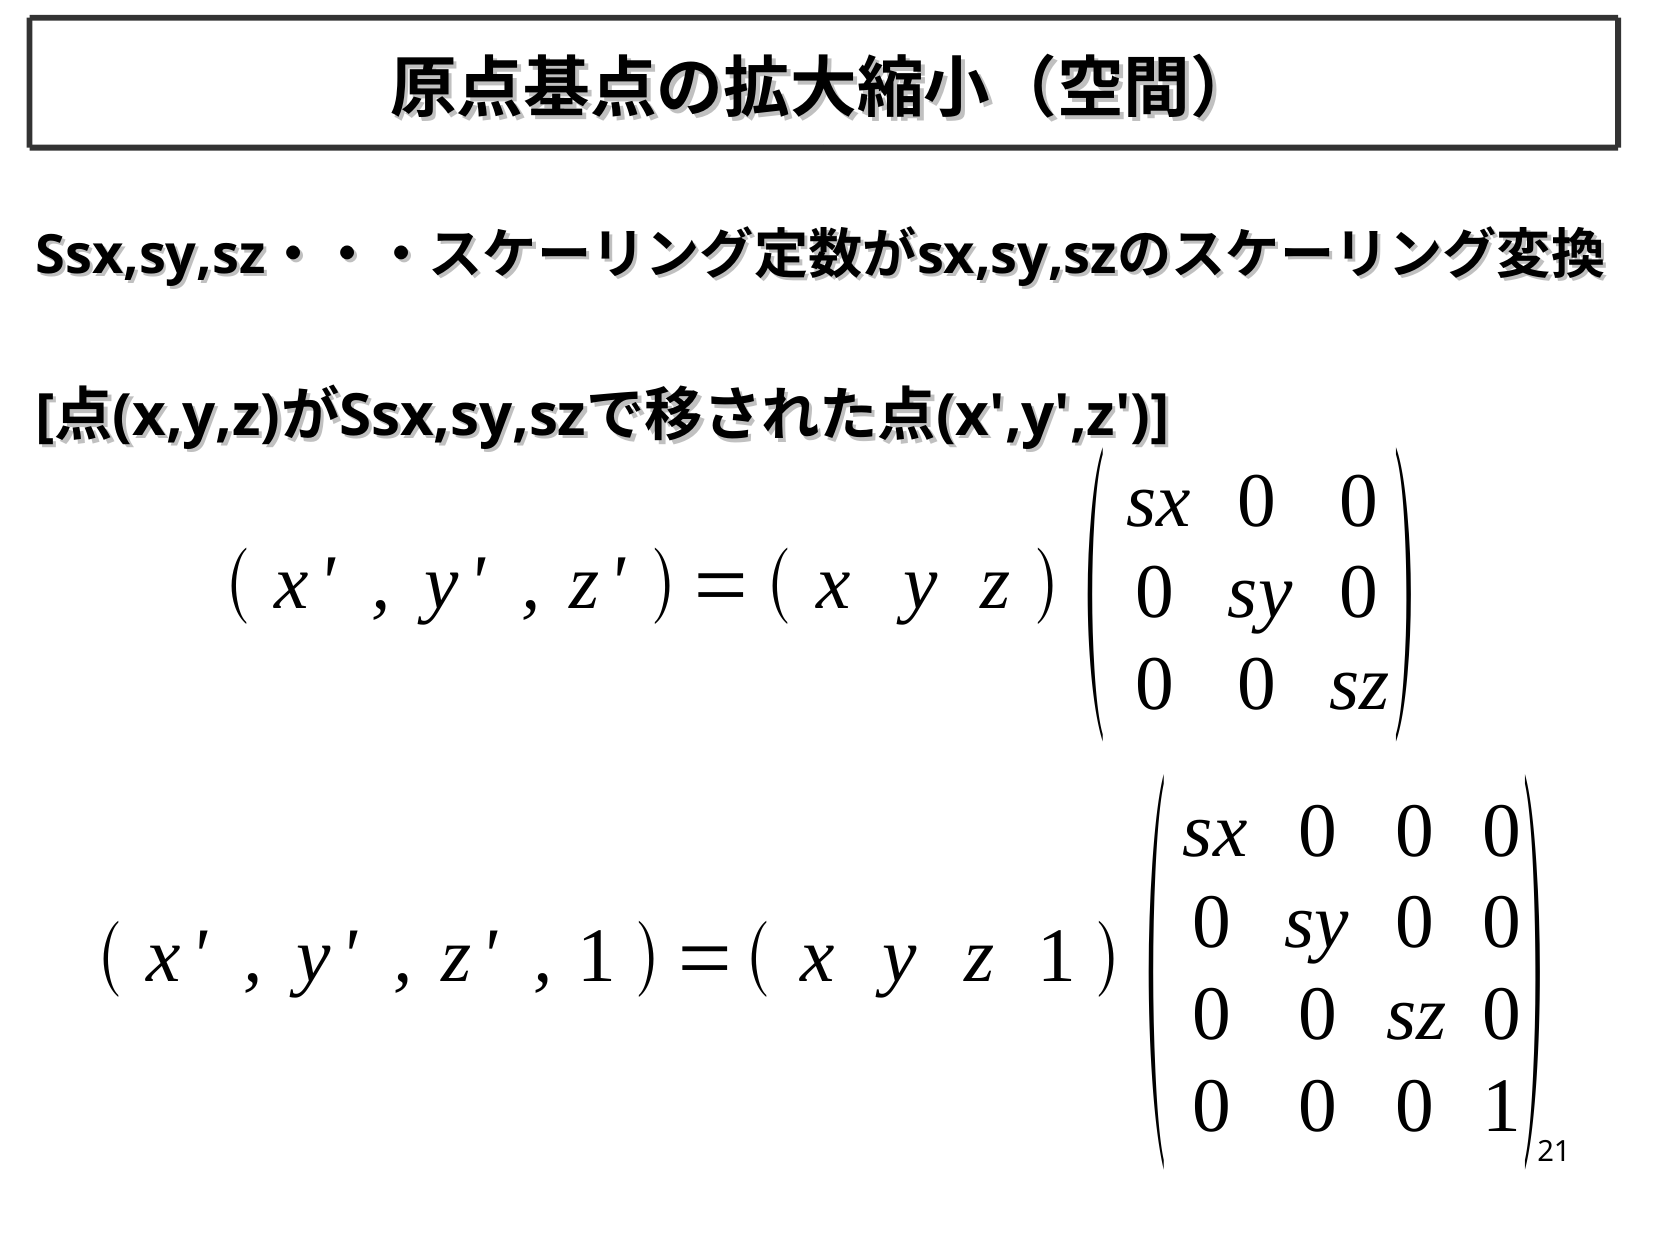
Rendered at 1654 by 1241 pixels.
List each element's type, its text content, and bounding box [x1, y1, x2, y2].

text_box 原点基点の拡大縮小（空間） [29, 17, 1619, 148]
chart [206, 443, 1446, 744]
chart [78, 769, 1575, 1170]
text_box Ssx,sy,sz・・・スケーリング定数がsx,sy,szのスケーリング変換 [点(x,y,z)がSsx,sy,szで移された点(x',y',z')] [20, 202, 1633, 406]
